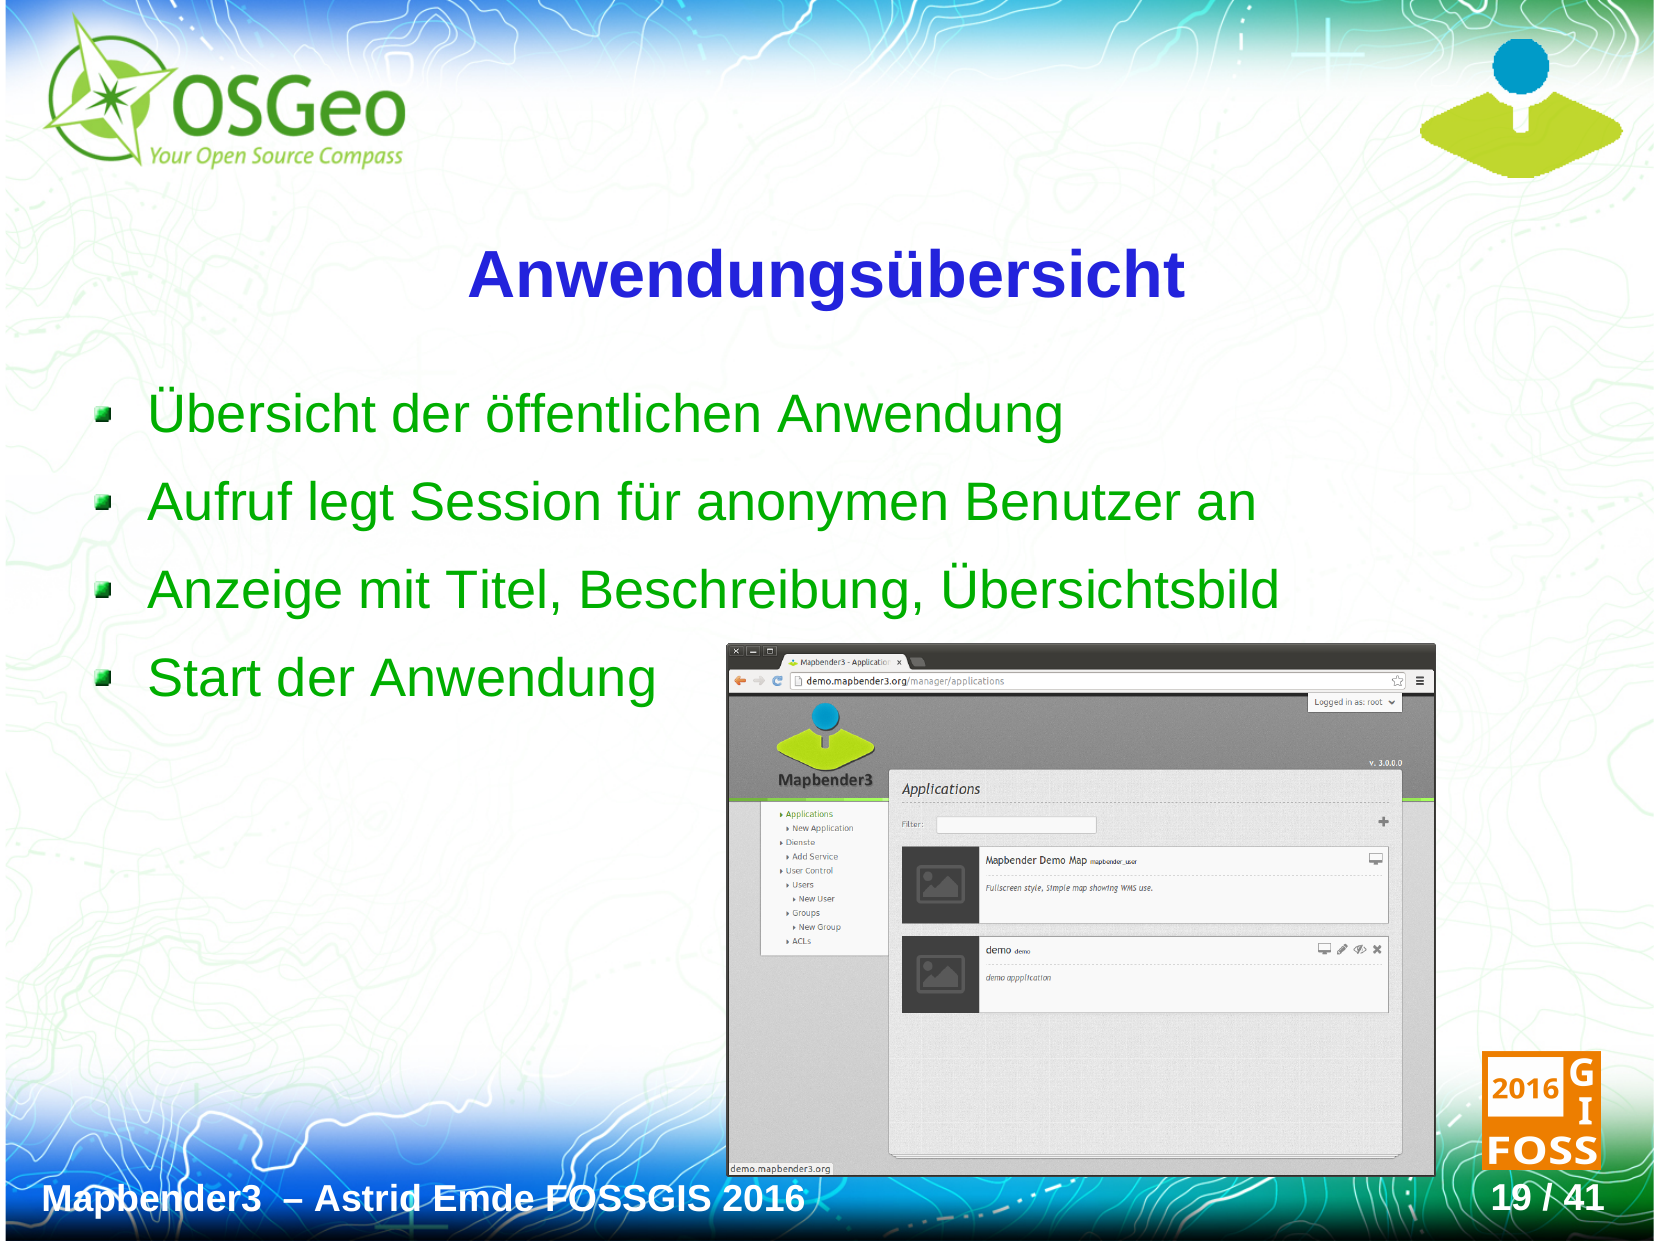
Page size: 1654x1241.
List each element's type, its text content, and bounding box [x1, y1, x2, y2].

list Übersicht der öffentlichen Anwendung Aufruf legt Session für anonymen Benutzer an Anzeige mit Titel, Beschreibung, Übersichtsbild Start der Anwendung [76, 383, 1565, 1203]
title Anwendungsübersicht [82, 200, 1571, 349]
picture [5, 0, 1654, 1241]
